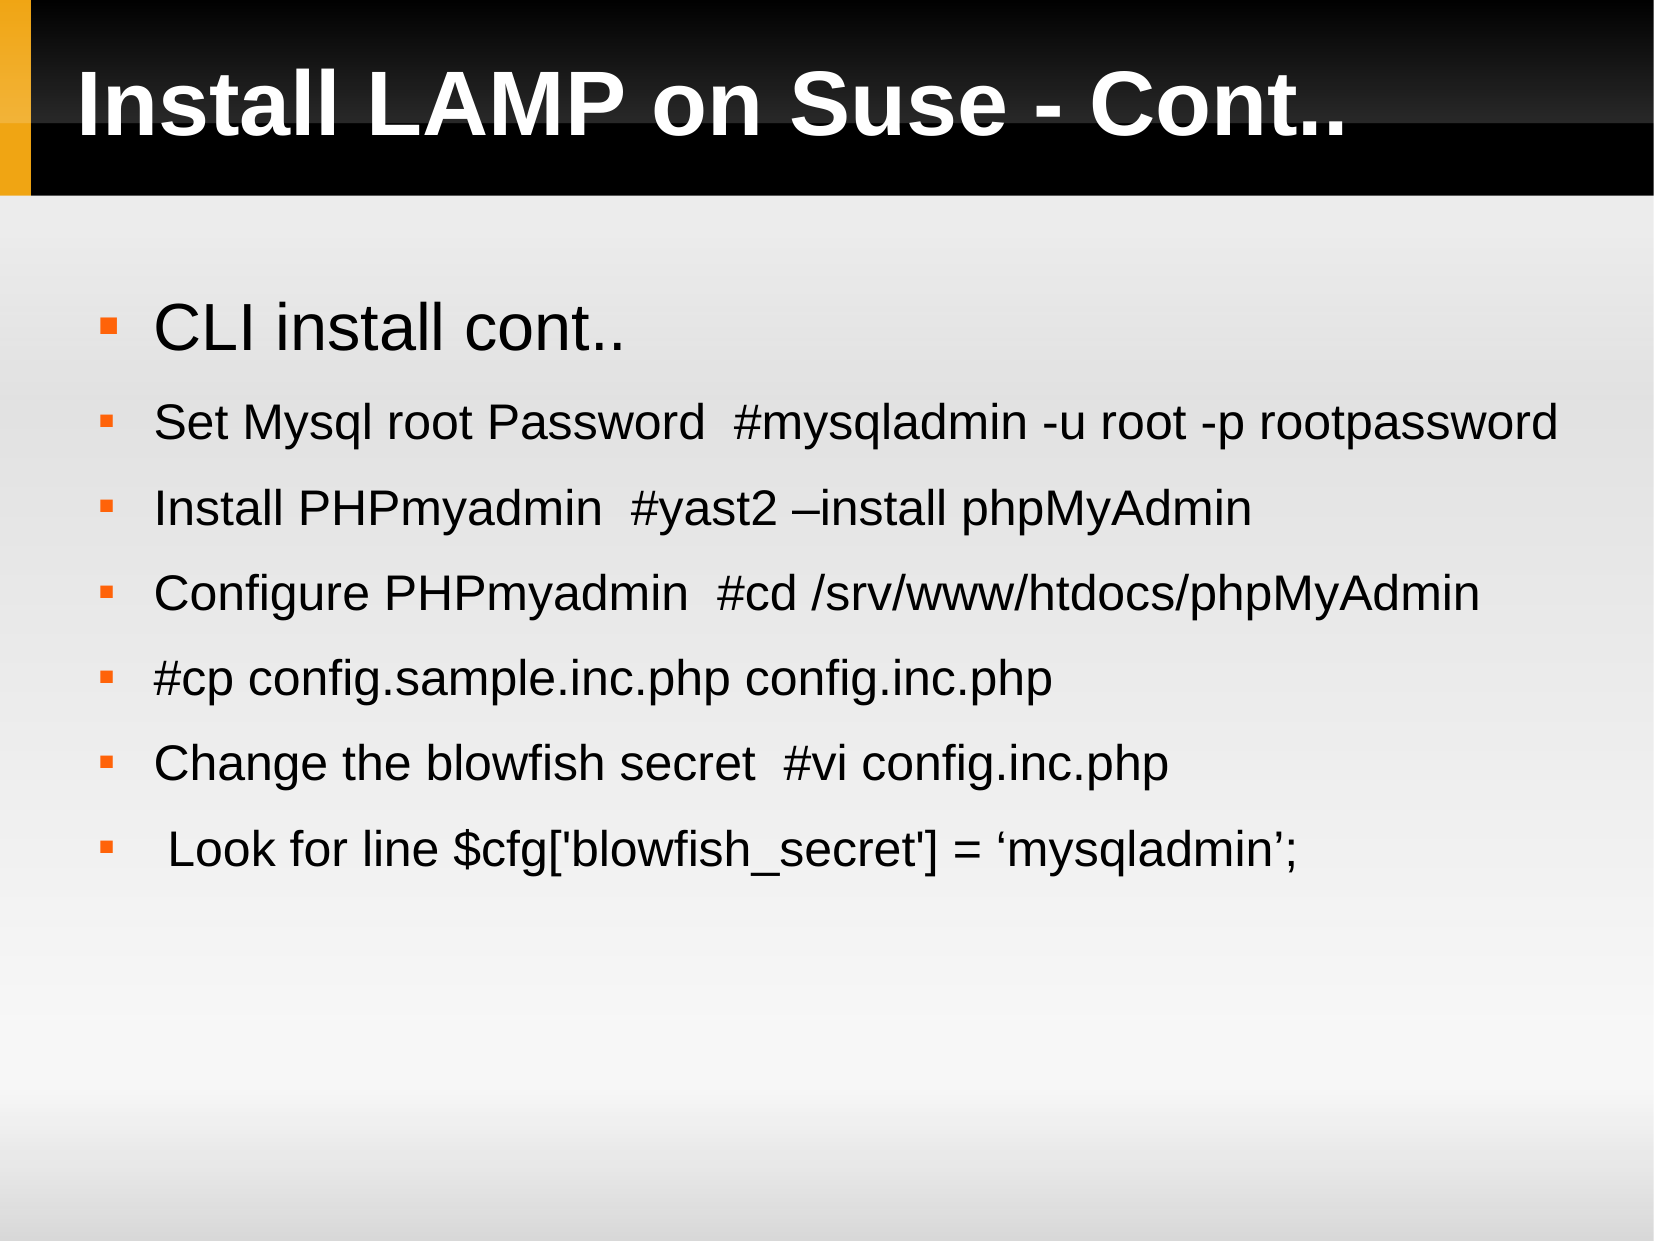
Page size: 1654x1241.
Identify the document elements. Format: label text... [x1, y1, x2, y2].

list CLI install cont.. Set Mysql root Password #mysqladmin -u root -p rootpassword Install PHPmyadmin #yast2 –install phpMyAdmin Configure PHPmyadmin #cd /srv/www/htdocs/phpMyAdmin #cp config.sample.inc.php config.inc.php Change the blowfish secret #vi config.inc.php Look for line $cfg['blowfish_secret'] = ‘mysqladmin’; [82, 290, 1571, 1094]
title Install LAMP on Suse - Cont.. [76, 7, 1565, 200]
picture [0, 0, 1654, 1241]
